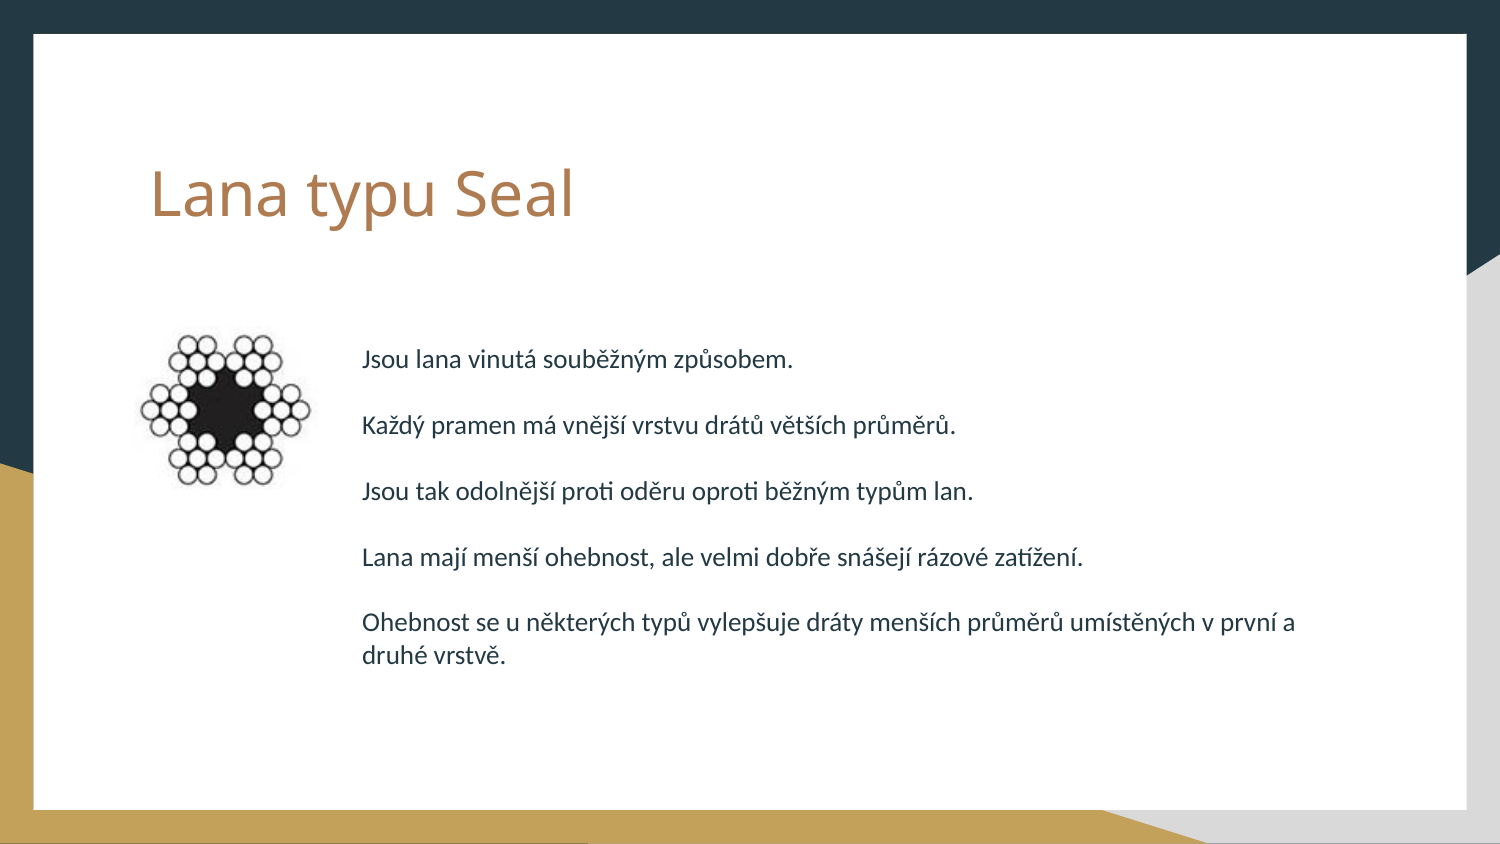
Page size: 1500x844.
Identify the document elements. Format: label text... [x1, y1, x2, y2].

list Jsou lana vinutá souběžným způsobem. Každý pramen má vnější vrstvu drátů větších průměrů. Jsou tak odolnější proti oděru oproti běžným typům lan. Lana mají menší ohebnost, ale velmi dobře snášejí rázové zatížení. Ohebnost se u některých typů vylepšuje dráty menších průměrů umístěných v první a druhé vrstvě. [347, 326, 1366, 729]
picture [134, 326, 318, 496]
title Lana typu Seal [134, 138, 1366, 296]
